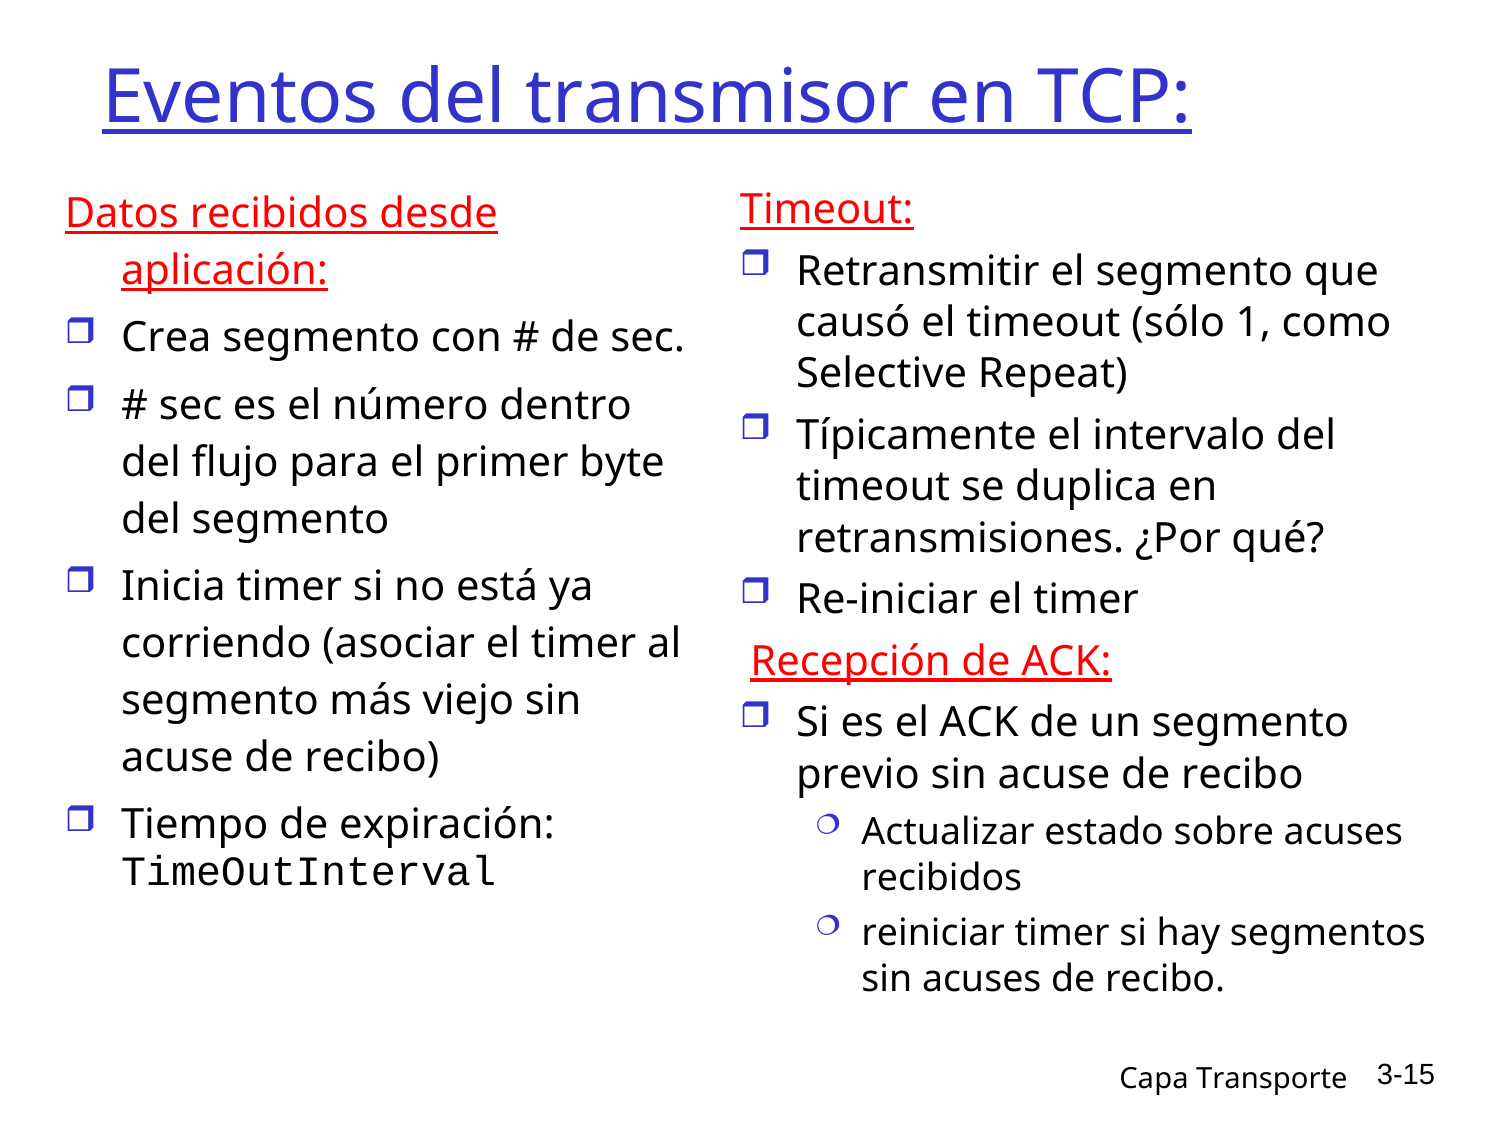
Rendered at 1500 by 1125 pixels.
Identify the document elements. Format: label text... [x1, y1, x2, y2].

title Eventos del transmisor en TCP: [87, 0, 1426, 188]
list Datos recibidos desde aplicación: Crea segmento con # de sec. # sec es el número dentro del flujo para el primer byte del segmento Inicia timer si no está ya corriendo (asociar el timer al segmento más viejo sin acuse de recibo) Tiempo de expiración: TimeOutInterval [50, 174, 713, 1063]
list Timeout: Retransmitir el segmento que causó el timeout (sólo 1, como Selective Repeat) Típicamente el intervalo del timeout se duplica en retransmisiones. ¿Por qué? Re-iniciar el timer Recepción de ACK: Si es el ACK de un segmento previo sin acuse de recibo Actualizar estado sobre acuses recibidos reiniciar timer si hay segmentos sin acuses de recibo. [724, 174, 1463, 1013]
